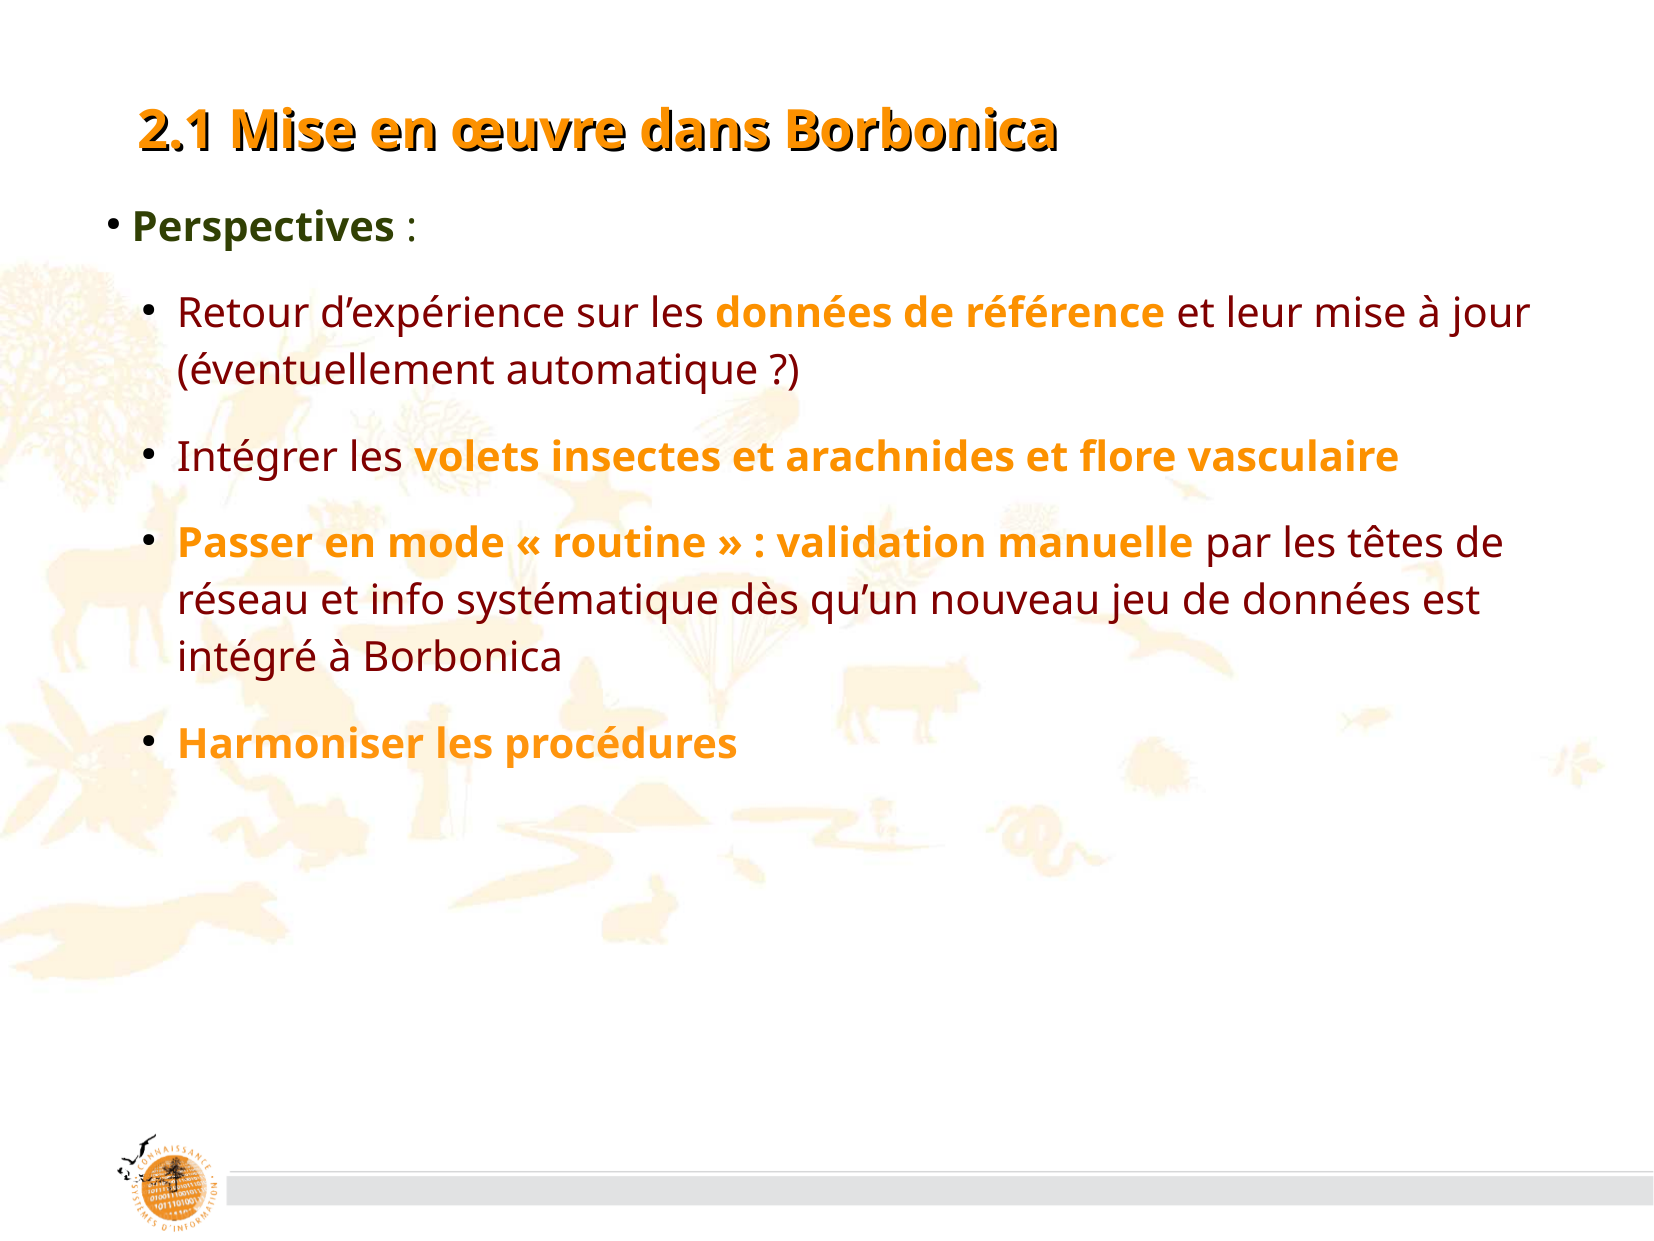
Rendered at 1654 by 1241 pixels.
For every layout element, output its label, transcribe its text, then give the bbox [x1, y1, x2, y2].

text_box Perspectives : Retour d’expérience sur les données de référence et leur mise à jour (éventuellement automatique ?) Intégrer les volets insectes et arachnides et flore vasculaire Passer en mode « routine » : validation manuelle par les têtes de réseau et info systématique dès qu’un nouveau jeu de données est intégré à Borbonica Harmoniser les procédures [106, 241, 1536, 726]
picture [0, 0, 1654, 1241]
title 2.1 Mise en œuvre dans Borbonica [118, 49, 1607, 207]
